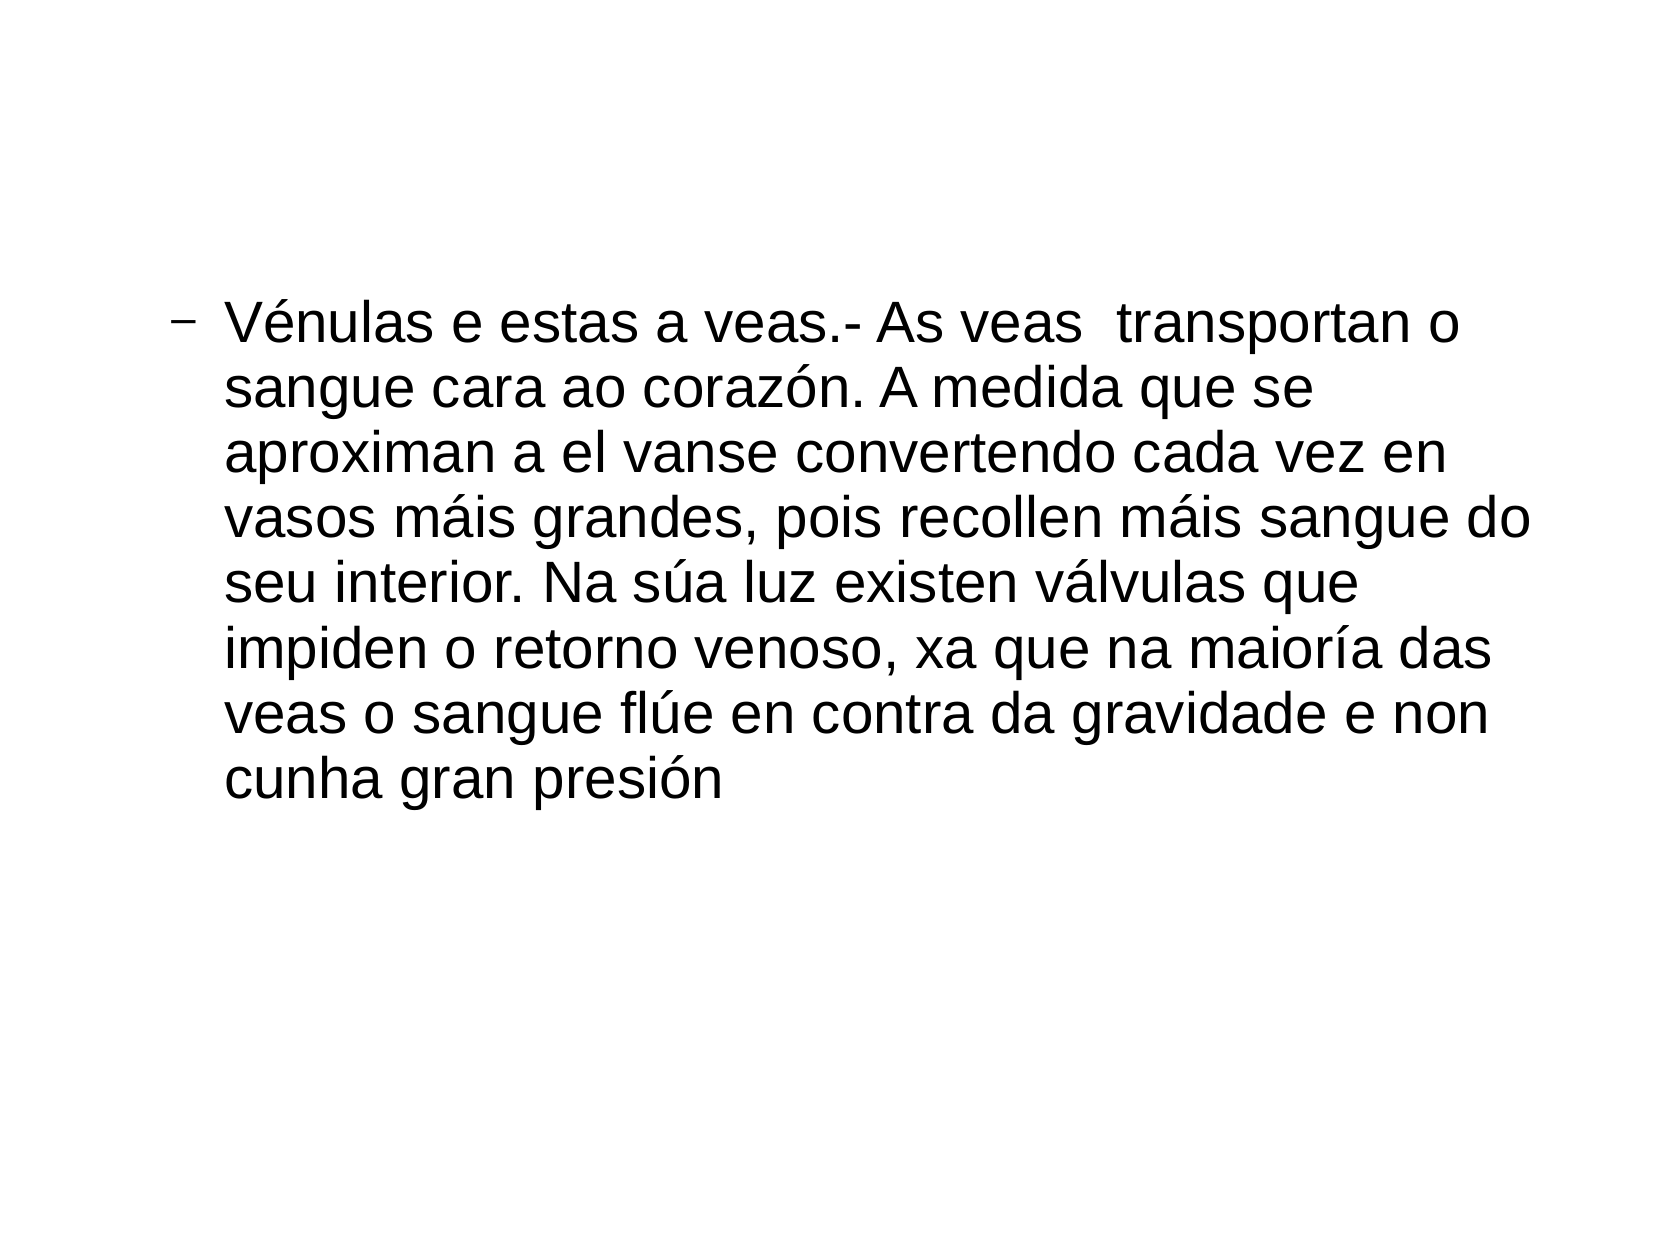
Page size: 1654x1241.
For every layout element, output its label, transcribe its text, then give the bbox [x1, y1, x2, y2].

list Vénulas e estas a veas.- As veas transportan o sangue cara ao corazón. A medida que se aproximan a el vanse convertendo cada vez en vasos máis grandes, pois recollen máis sangue do seu interior. Na súa luz existen válvulas que impiden o retorno venoso, xa que na maioría das veas o sangue flúe en contra da gravidade e non cunha gran presión [82, 290, 1571, 1010]
